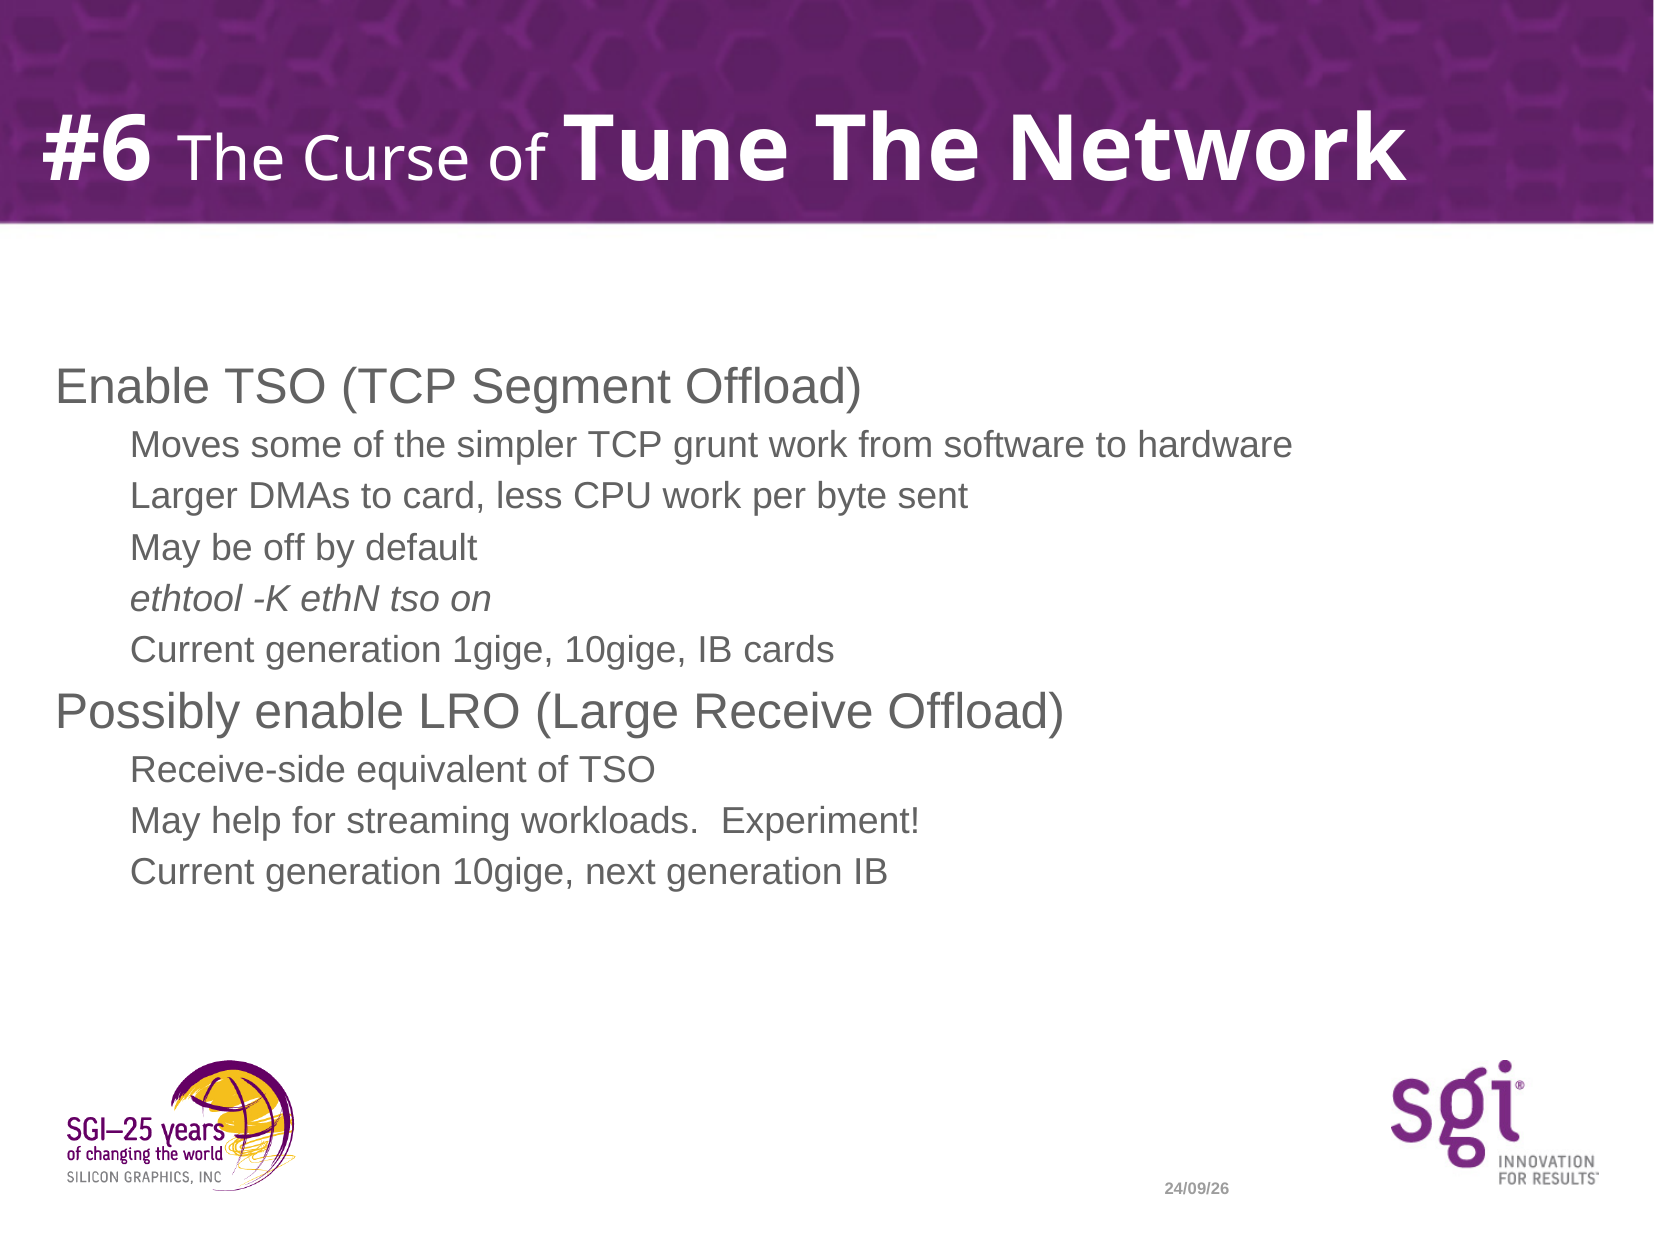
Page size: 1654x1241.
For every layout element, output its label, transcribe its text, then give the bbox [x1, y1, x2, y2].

list Enable TSO (TCP Segment Offload) Moves some of the simpler TCP grunt work from software to hardware Larger DMAs to card, less CPU work per byte sent May be off by default ethtool -K ethN tso on Current generation 1gige, 10gige, IB cards Possibly enable LRO (Large Receive Offload) Receive-side equivalent of TSO May help for streaming workloads. Experiment! Current generation 10gige, next generation IB [55, 358, 1461, 943]
picture [0, 0, 1654, 1194]
title #6 The Curse of Tune The Network [41, 48, 1447, 241]
